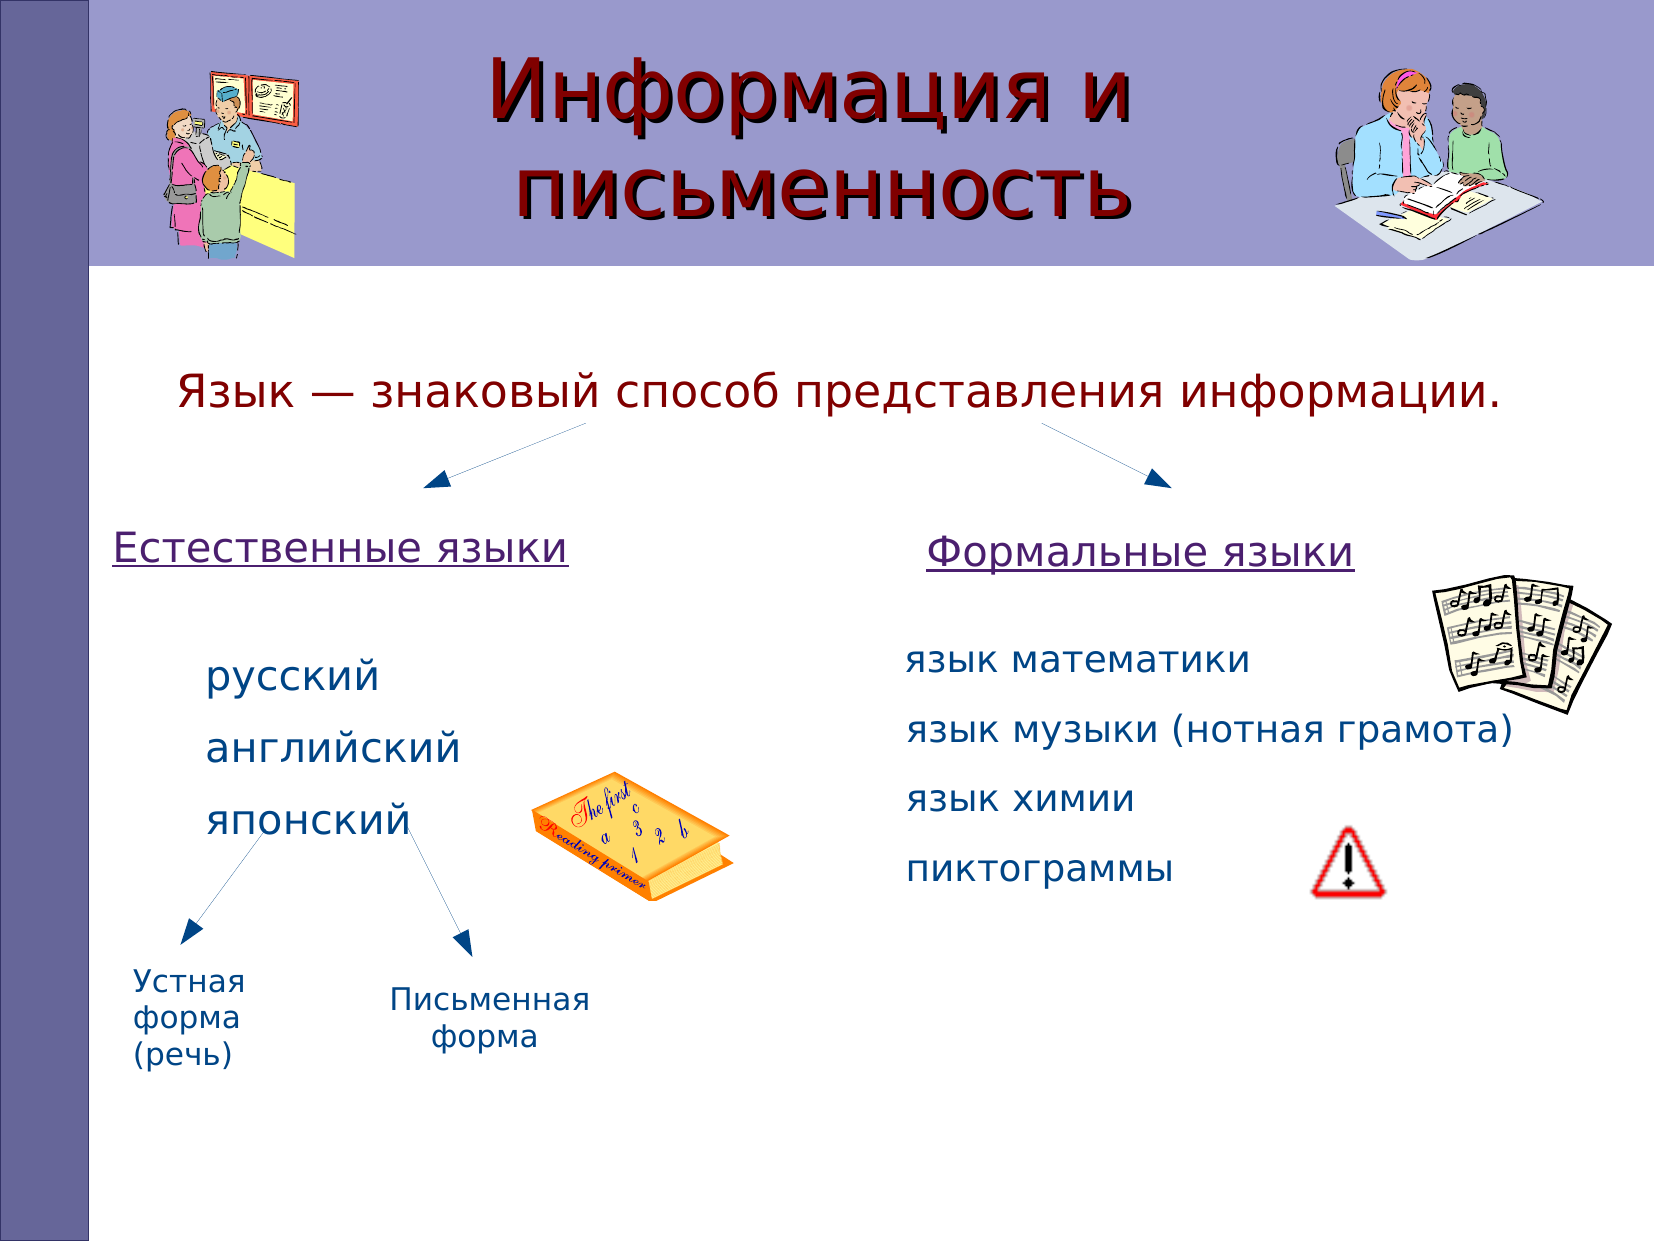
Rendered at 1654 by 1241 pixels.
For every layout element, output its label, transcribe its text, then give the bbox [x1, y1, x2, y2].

picture [1301, 814, 1400, 912]
text_box Формальные языки [911, 520, 1447, 591]
text_box язык математики язык музыки (нотная грамота) язык химии пиктограммы [878, 627, 1650, 944]
text_box Устная форма (речь) [118, 956, 281, 1093]
text_box Письменная форма [359, 974, 621, 1071]
text_box Язык — знаковый способ представления информации. [25, 357, 1654, 434]
text_box Естественные языки [97, 516, 684, 586]
picture [162, 70, 300, 261]
picture [531, 767, 737, 901]
text_box русский английский японский [177, 620, 549, 829]
picture [1432, 574, 1614, 717]
text_box Информация и письменность [71, 34, 1574, 244]
picture [1334, 68, 1545, 261]
